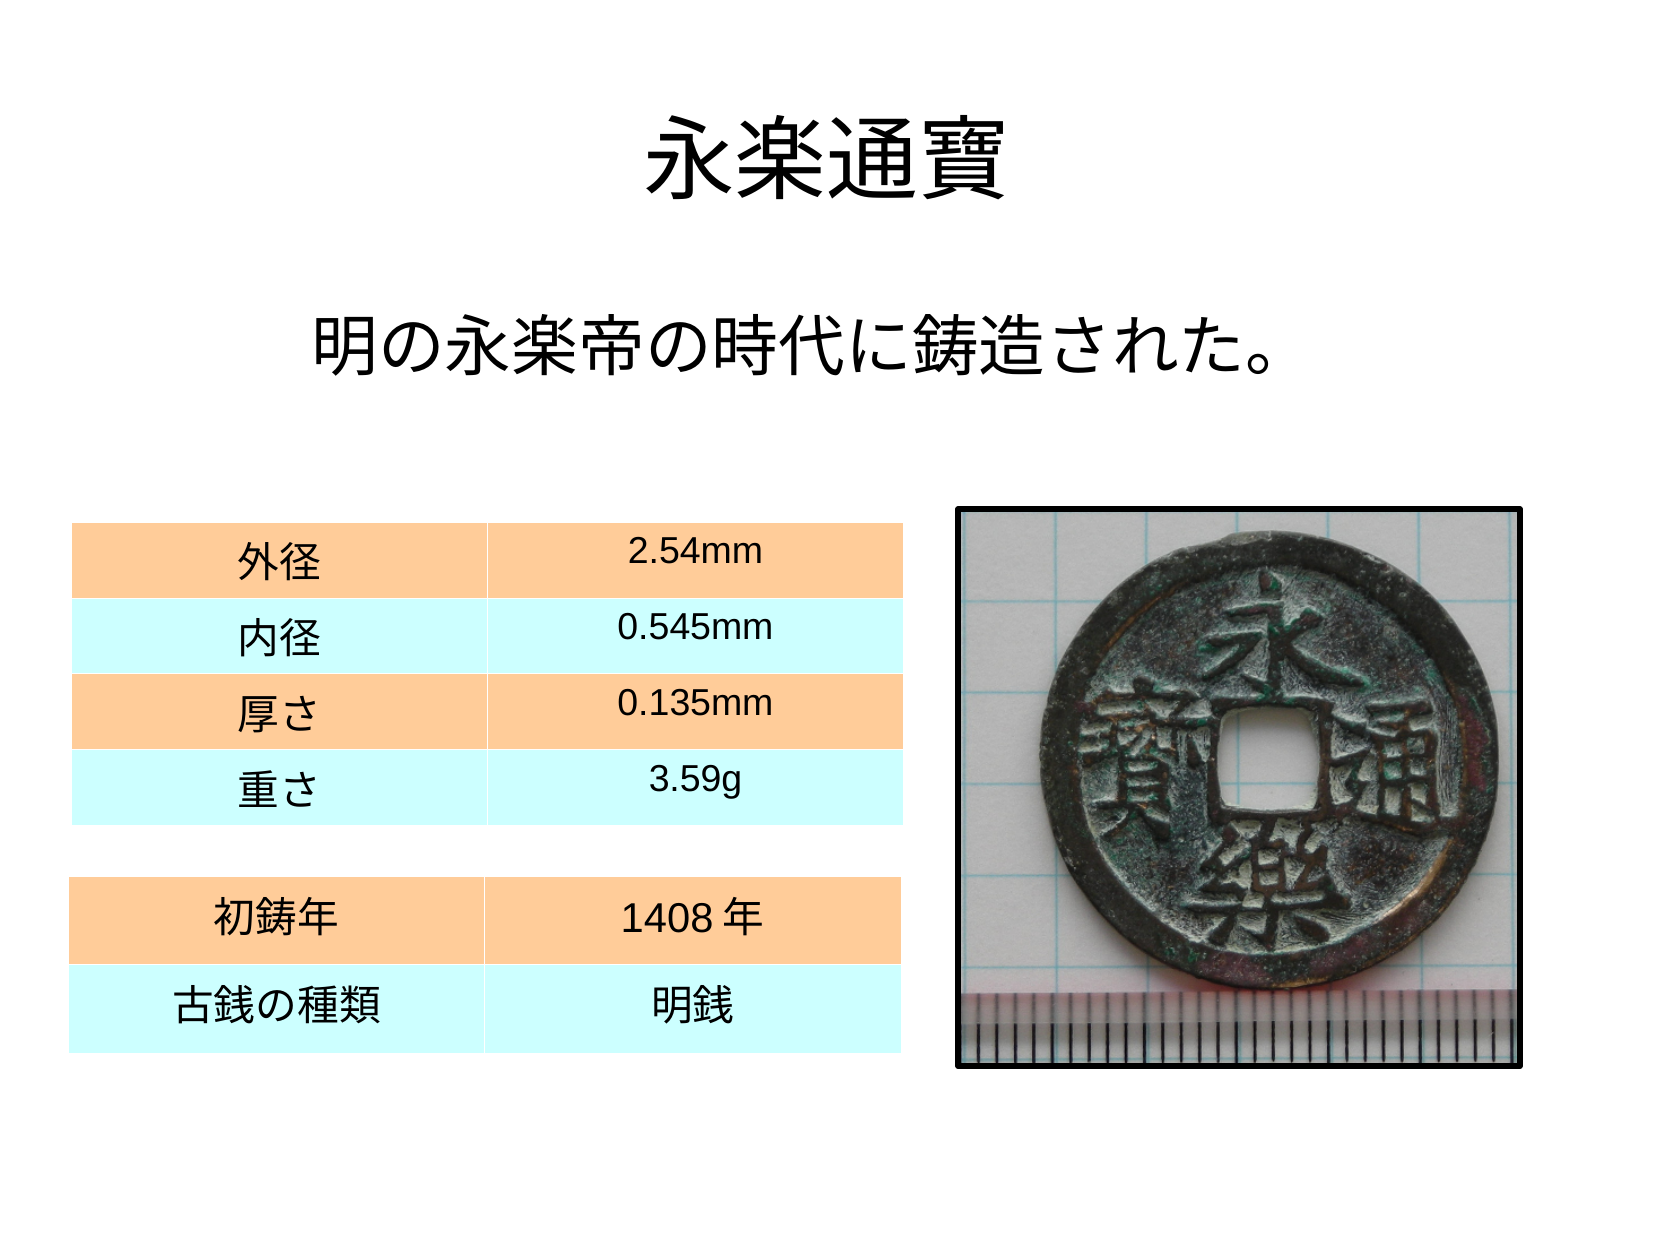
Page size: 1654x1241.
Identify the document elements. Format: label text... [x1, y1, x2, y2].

table_cell 重さ [72, 750, 487, 825]
table_cell 0.545mm [488, 599, 903, 673]
table_cell 明銭 [485, 965, 901, 1053]
title 永楽通寶 [82, 56, 1571, 250]
table_cell 0.135mm [488, 674, 903, 749]
table_header 1408年 [485, 877, 901, 964]
table_header 外径 [72, 523, 487, 598]
picture [961, 512, 1517, 1064]
table_cell 3.59g [488, 750, 903, 825]
table_cell 古銭の種類 [69, 965, 484, 1053]
table_cell 内径 [72, 599, 487, 673]
table_header 2.54mm [488, 523, 903, 598]
table_header 初鋳年 [69, 877, 484, 964]
table_cell 厚さ [72, 674, 487, 749]
subtitle 明の永楽帝の時代に鋳造された。 [59, 273, 1565, 409]
